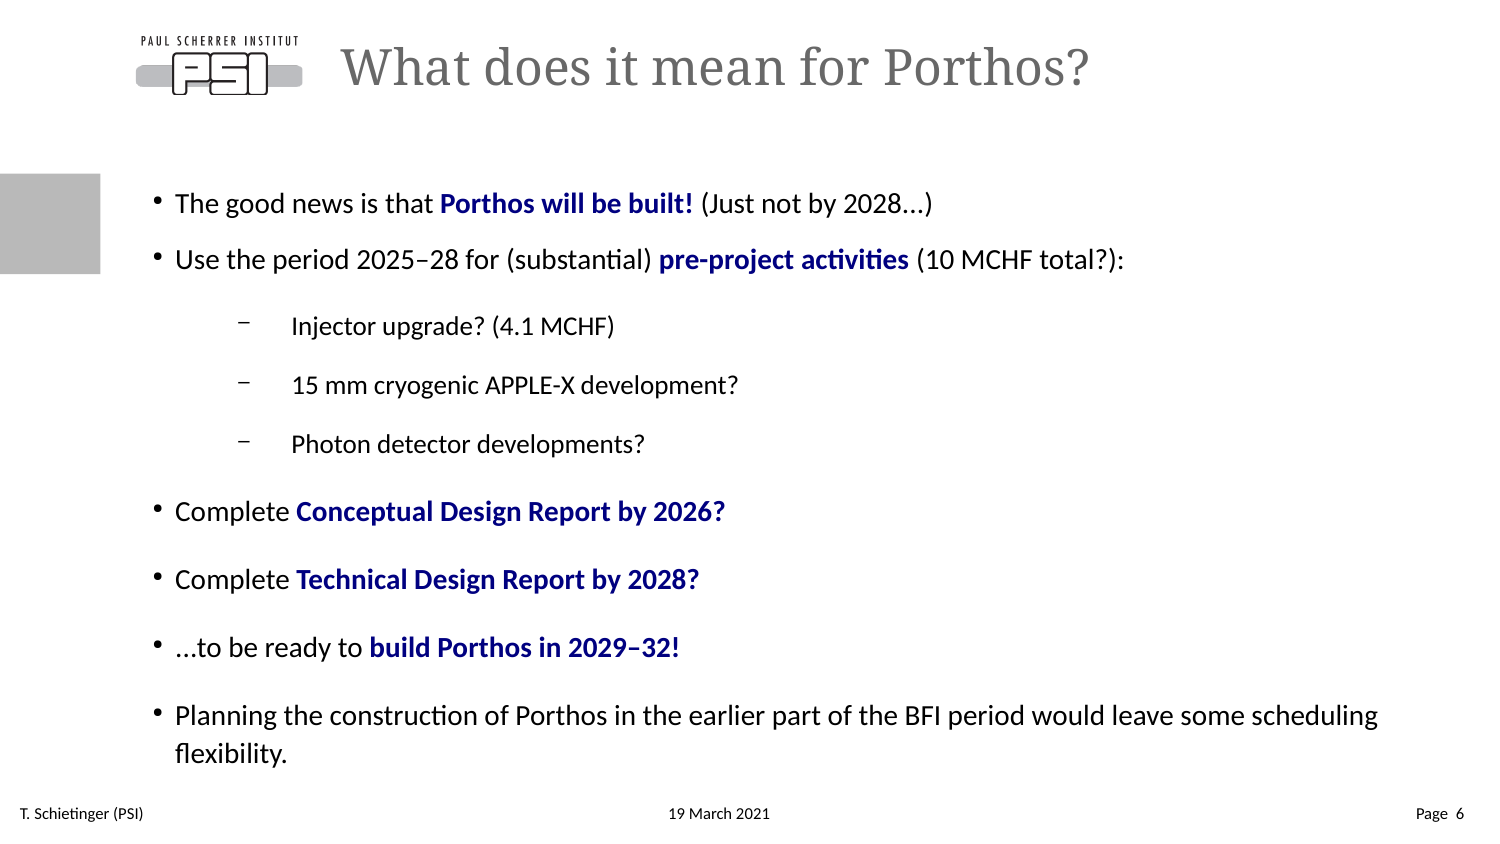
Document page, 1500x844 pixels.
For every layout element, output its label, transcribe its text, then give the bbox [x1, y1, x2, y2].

list The good news is that Porthos will be built! (Just not by 2028...) Use the period 2025–28 for (substantial) pre-project activities (10 MCHF total?): Injector upgrade? (4.1 MCHF) 15 mm cryogenic APPLE-X development? Photon detector developments? Complete Conceptual Design Report by 2026? Complete Technical Design Report by 2028? ...to be ready to build Porthos in 2029–32! Planning the construction of Porthos in the earlier part of the BFI period would leave some scheduling flexibility. [149, 184, 1450, 766]
title What does it mean for Porthos? [340, 35, 1442, 98]
